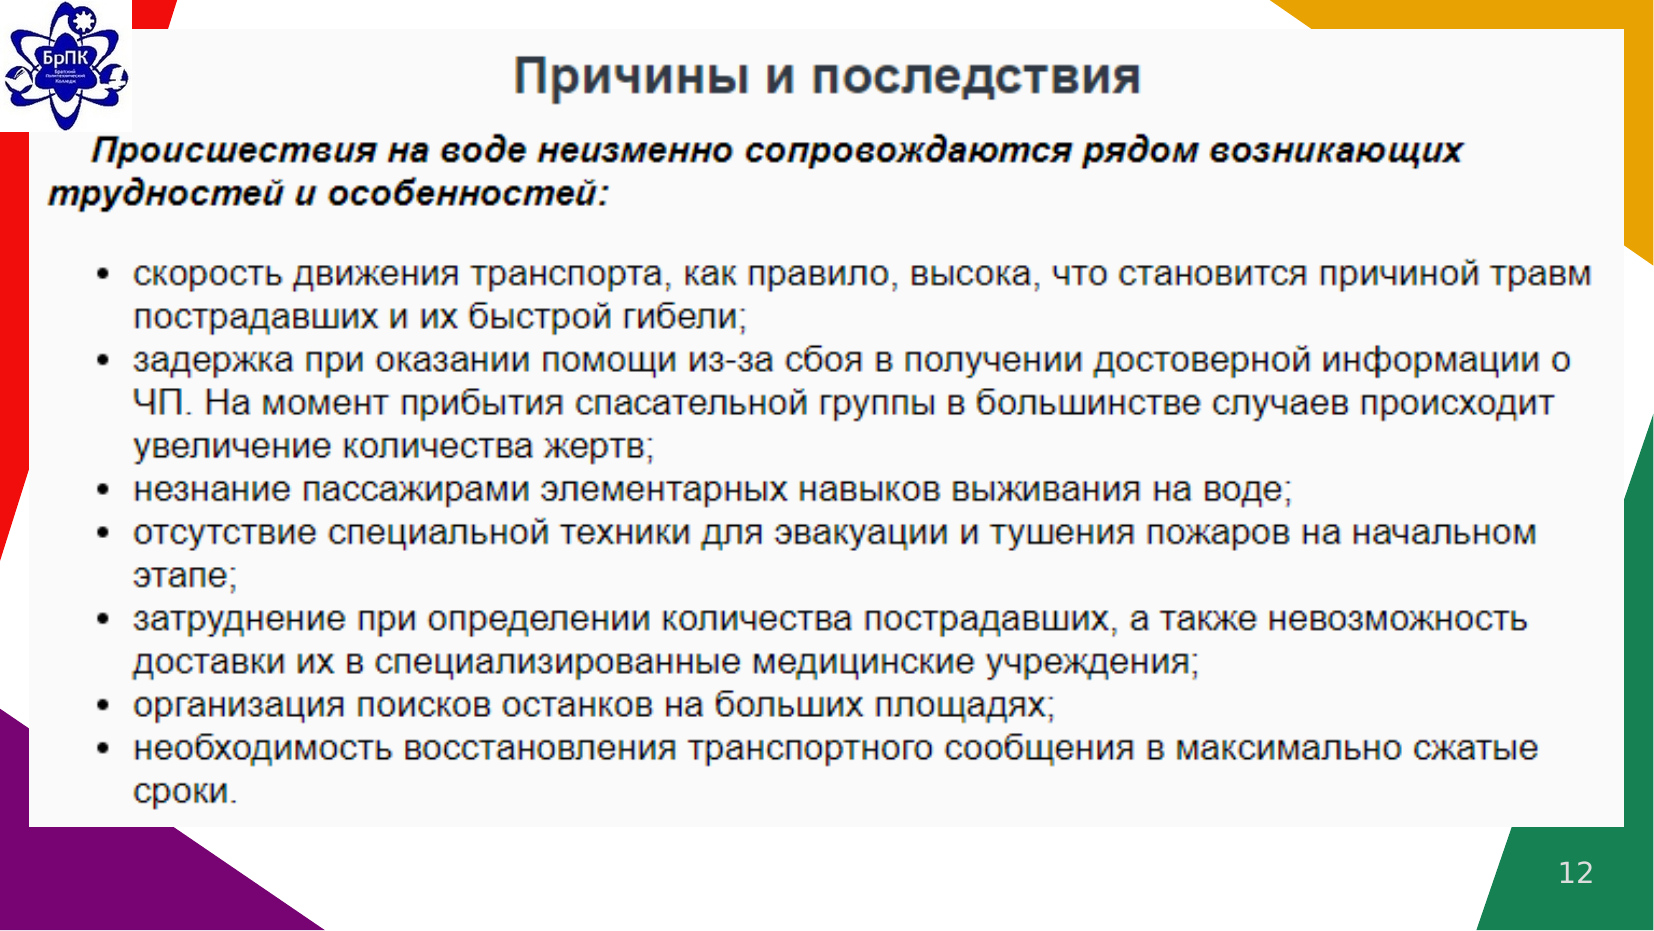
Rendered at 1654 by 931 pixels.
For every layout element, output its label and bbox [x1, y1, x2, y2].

picture [0, 0, 1624, 827]
